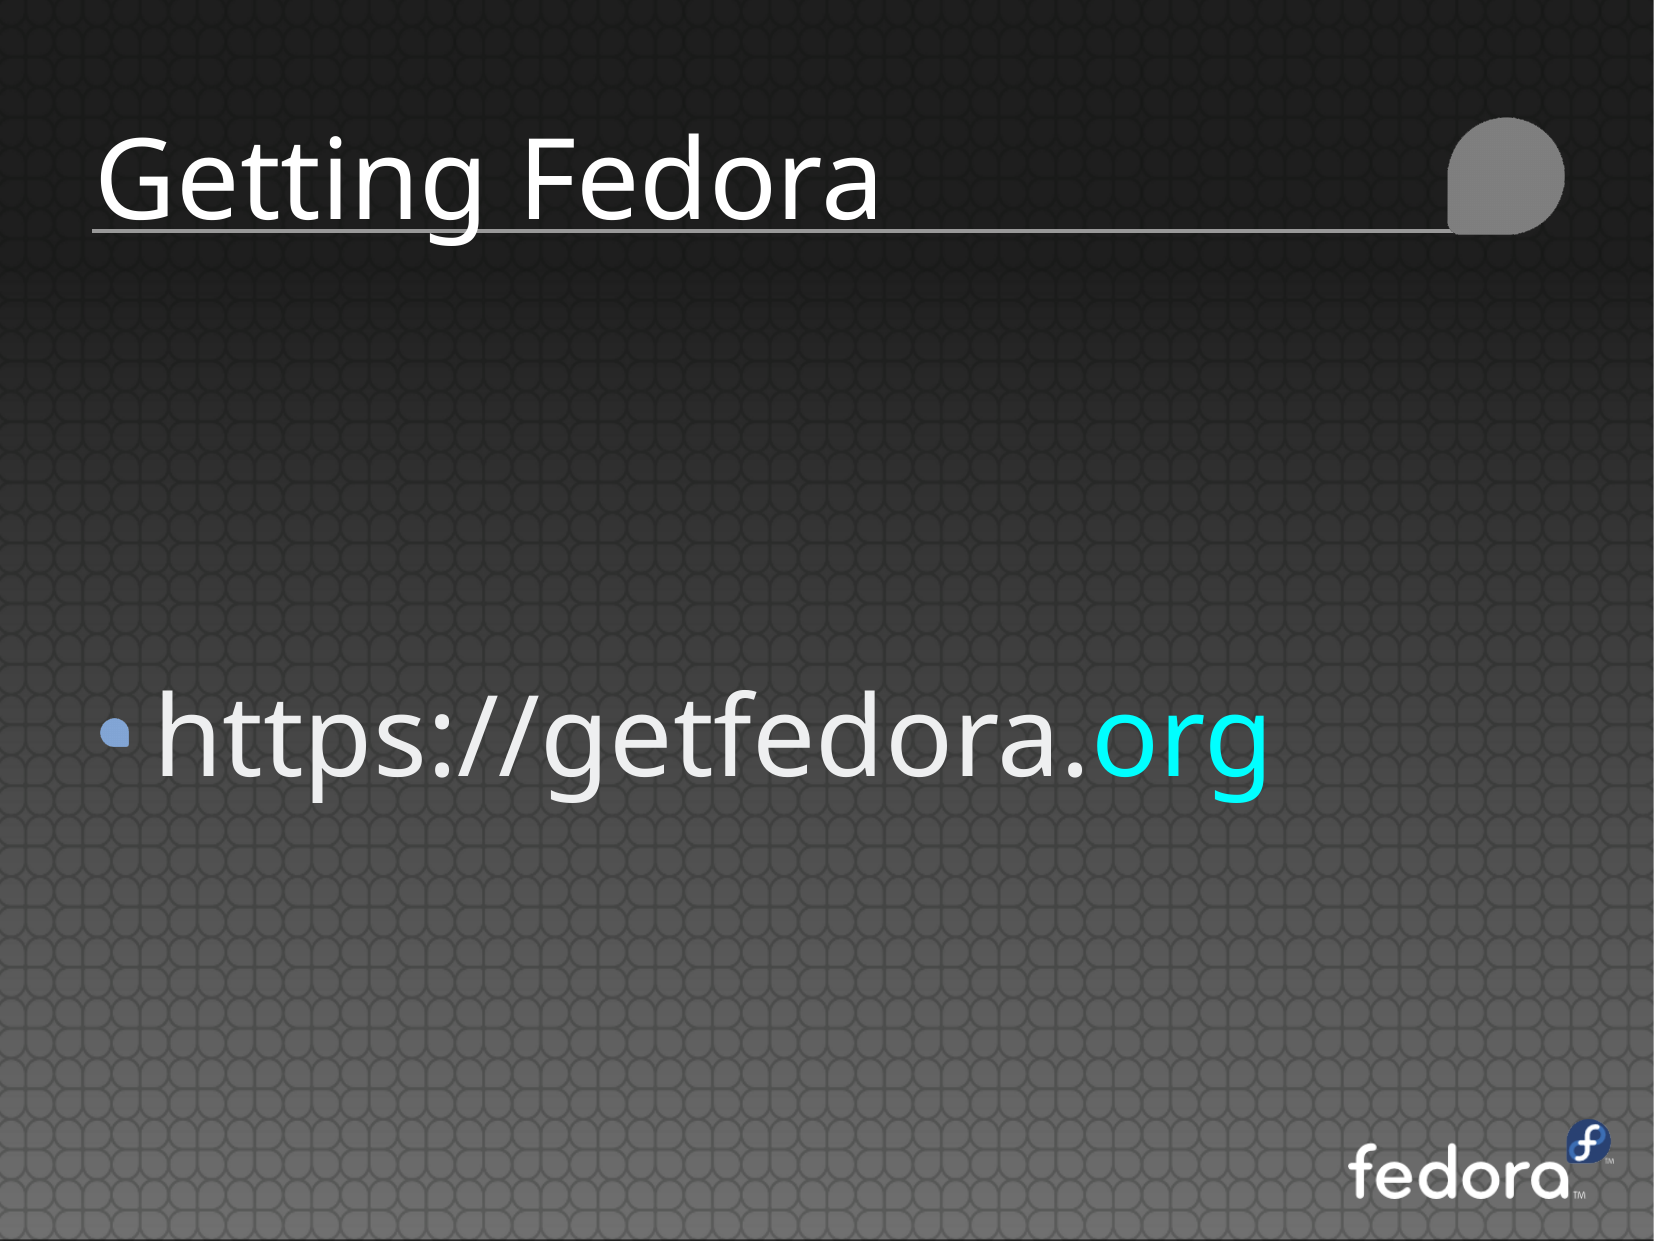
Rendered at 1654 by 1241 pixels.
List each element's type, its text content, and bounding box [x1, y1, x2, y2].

title Getting Fedora [94, 100, 1426, 251]
picture [0, 0, 1654, 1241]
list https://getfedora.org [82, 290, 1571, 1094]
